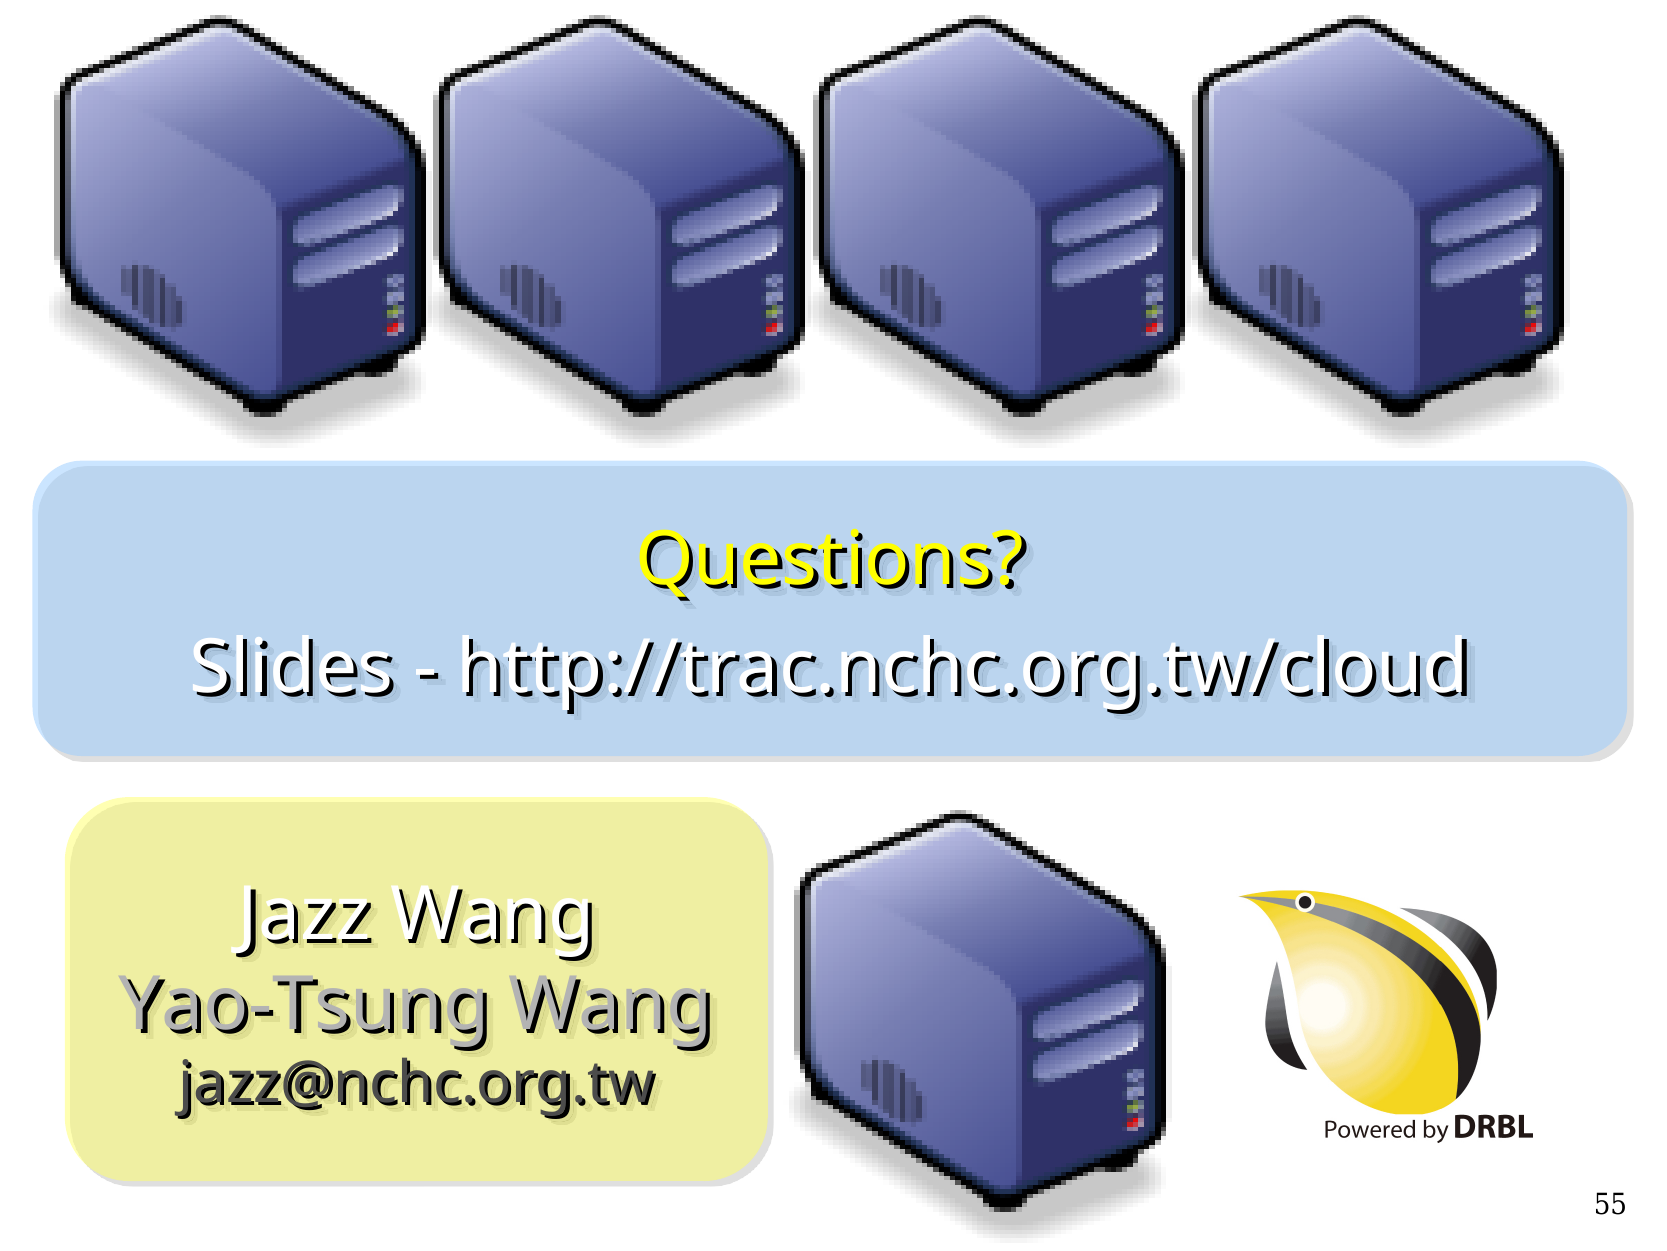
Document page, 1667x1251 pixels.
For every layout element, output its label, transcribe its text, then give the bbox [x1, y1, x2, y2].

text_box Questions? Slides - http://trac.nchc.org.tw/cloud [32, 460, 1628, 757]
text_box Jazz Wang Yao-Tsung Wang jazz@nchc.org.tw [64, 797, 767, 1182]
picture [1224, 874, 1548, 1152]
picture [27, 2, 1609, 502]
picture [767, 797, 1211, 1251]
